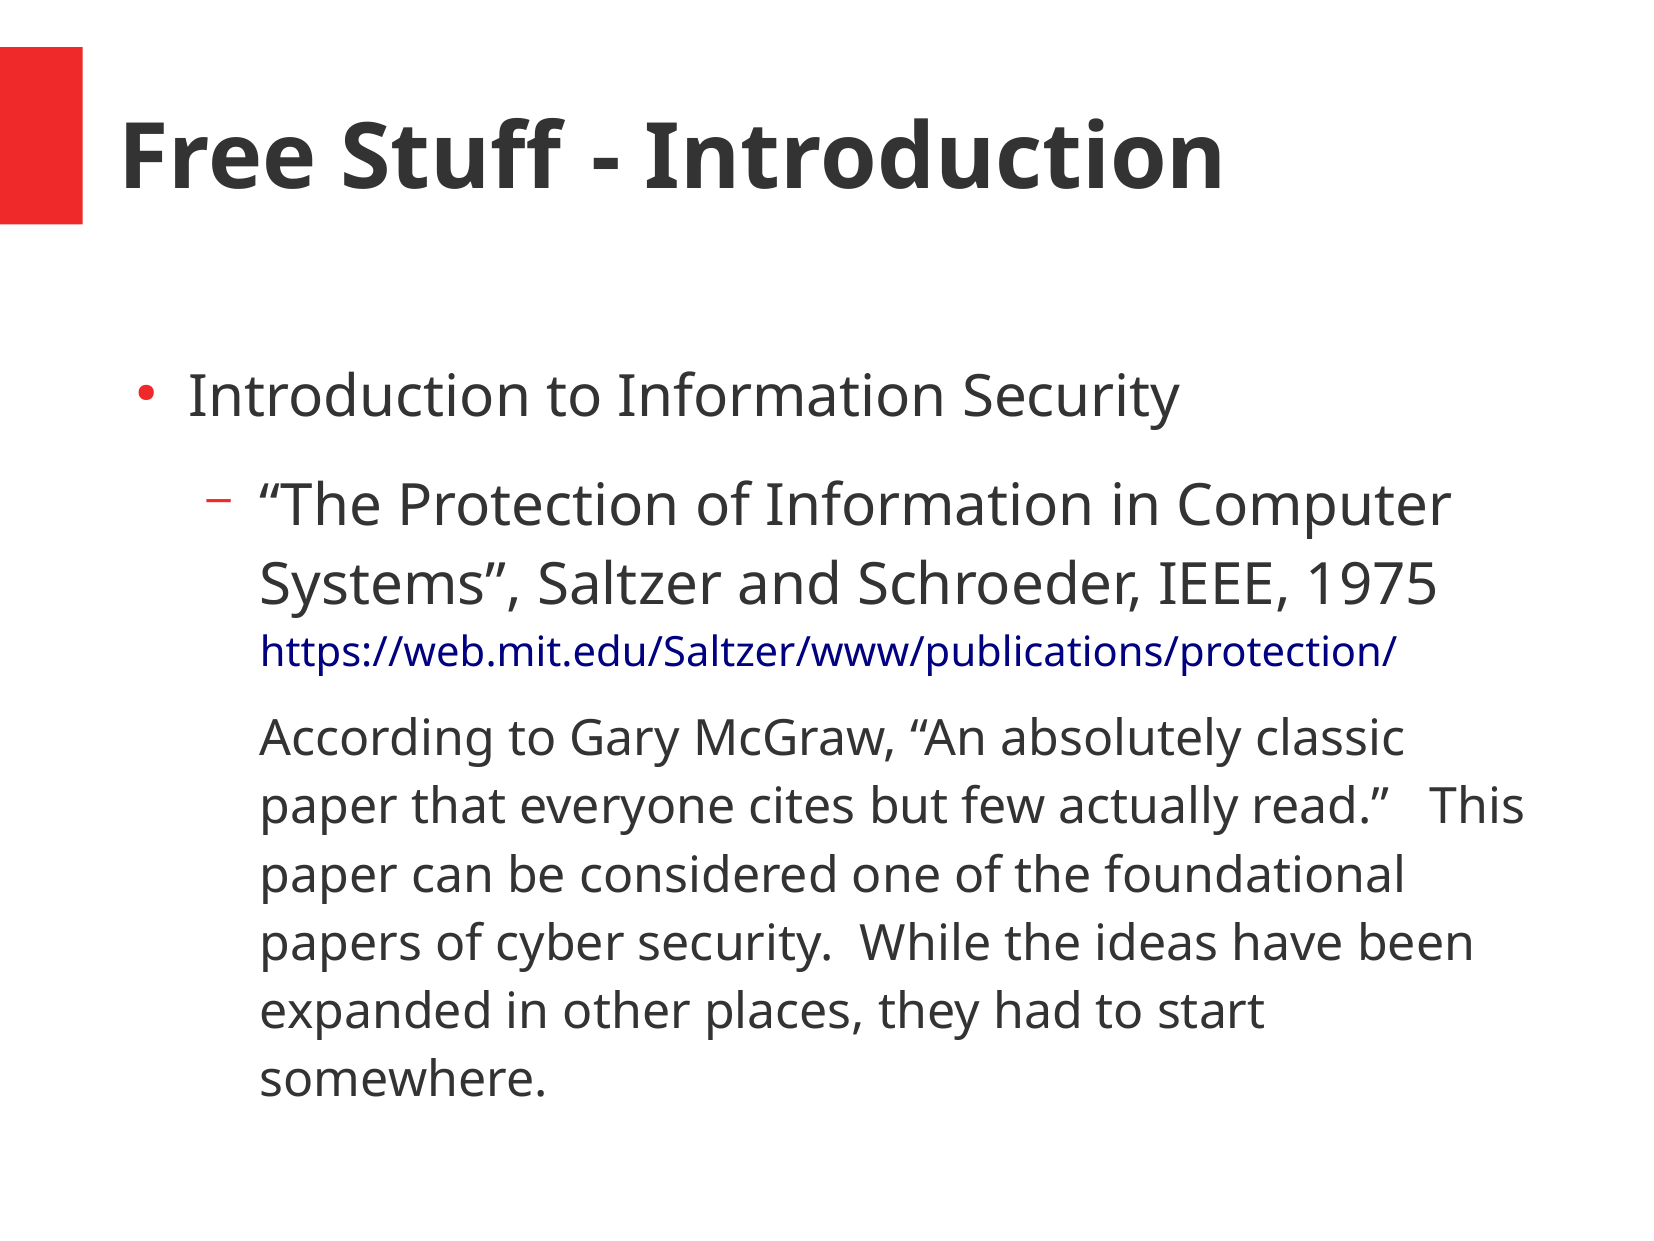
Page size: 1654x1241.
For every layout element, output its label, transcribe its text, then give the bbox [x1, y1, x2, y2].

title Free Stuff - Introduction [118, 49, 1571, 257]
list Introduction to Information Security “The Protection of Information in Computer Systems”, Saltzer and Schroeder, IEEE, 1975 https://web.mit.edu/Saltzer/www/publications/protection/ According to Gary McGraw, “An absolutely classic paper that everyone cites but few actually read.” This paper can be considered one of the foundational papers of cyber security. While the ideas have been expanded in other places, they had to start somewhere. [118, 354, 1536, 1074]
